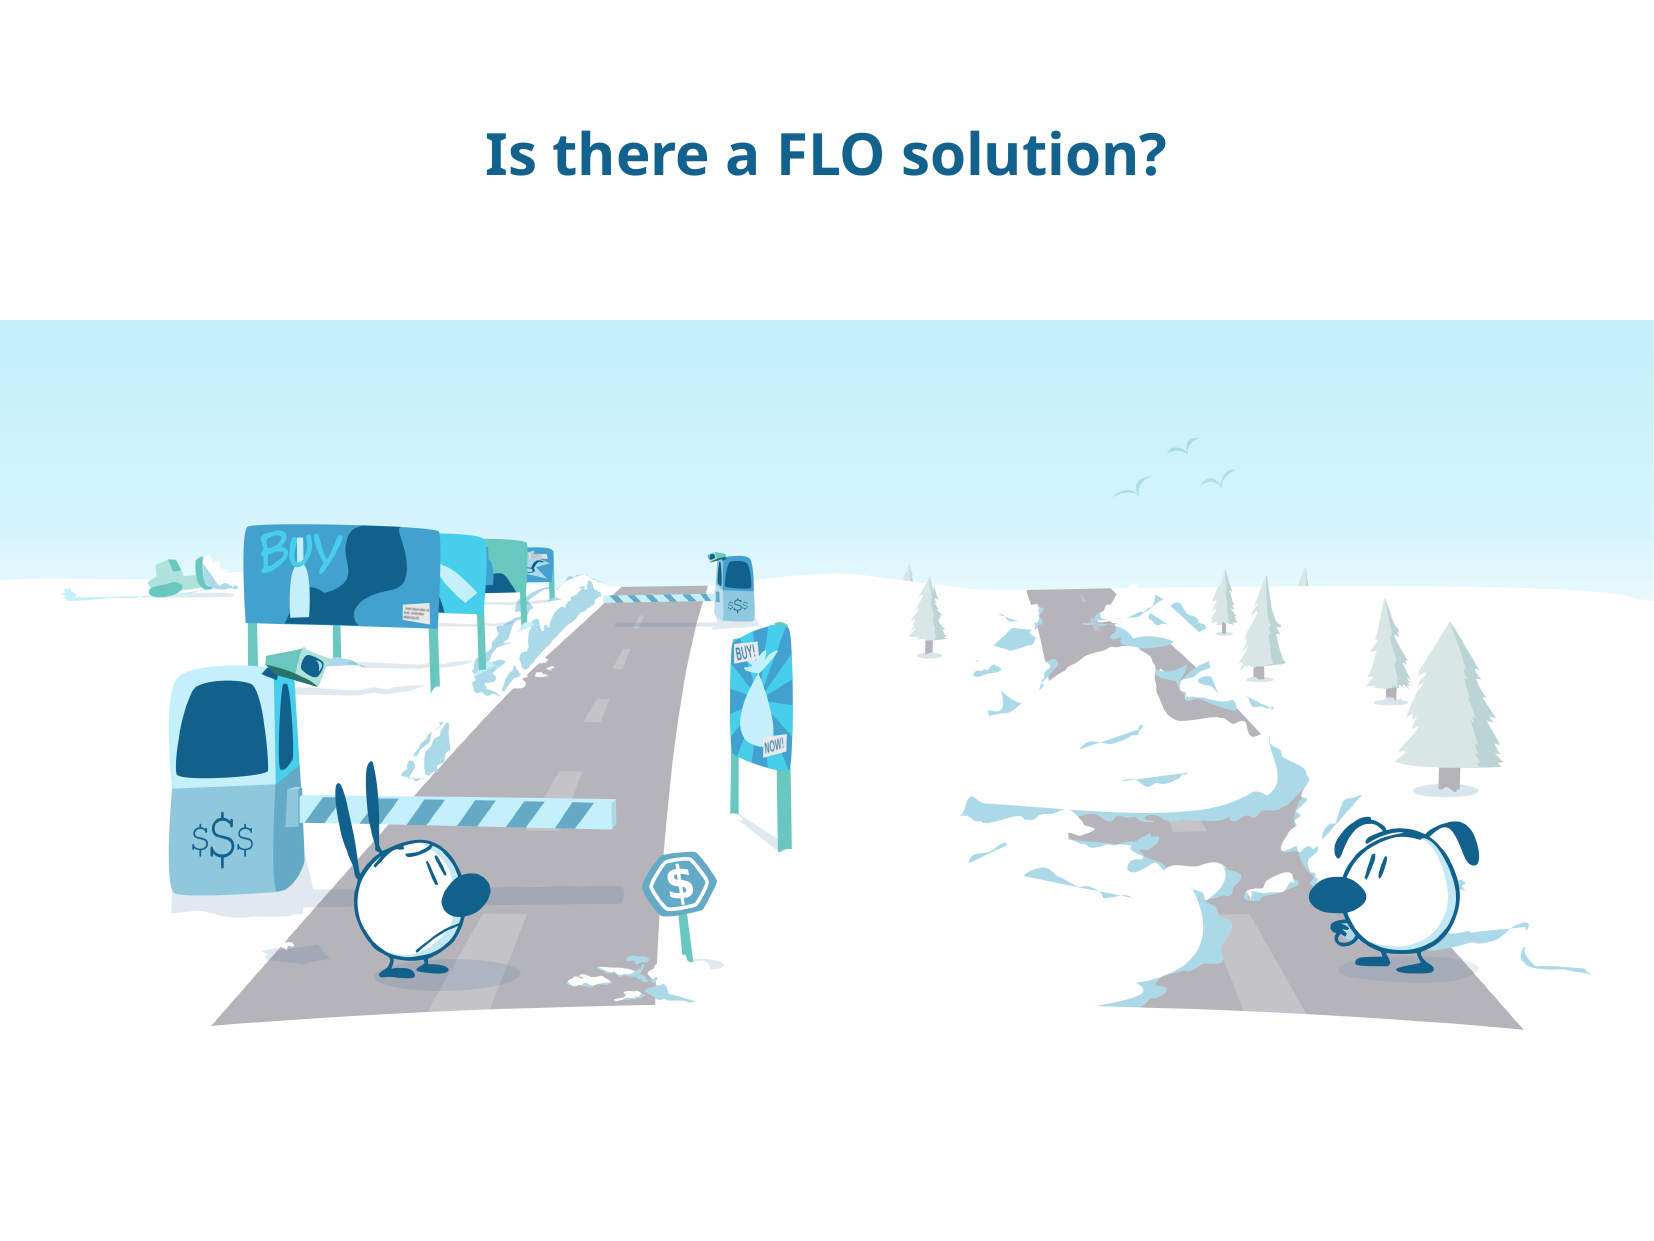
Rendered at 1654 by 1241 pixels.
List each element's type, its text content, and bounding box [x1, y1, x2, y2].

title Is there a FLO solution? [82, 49, 1571, 257]
picture [0, 320, 1654, 1101]
